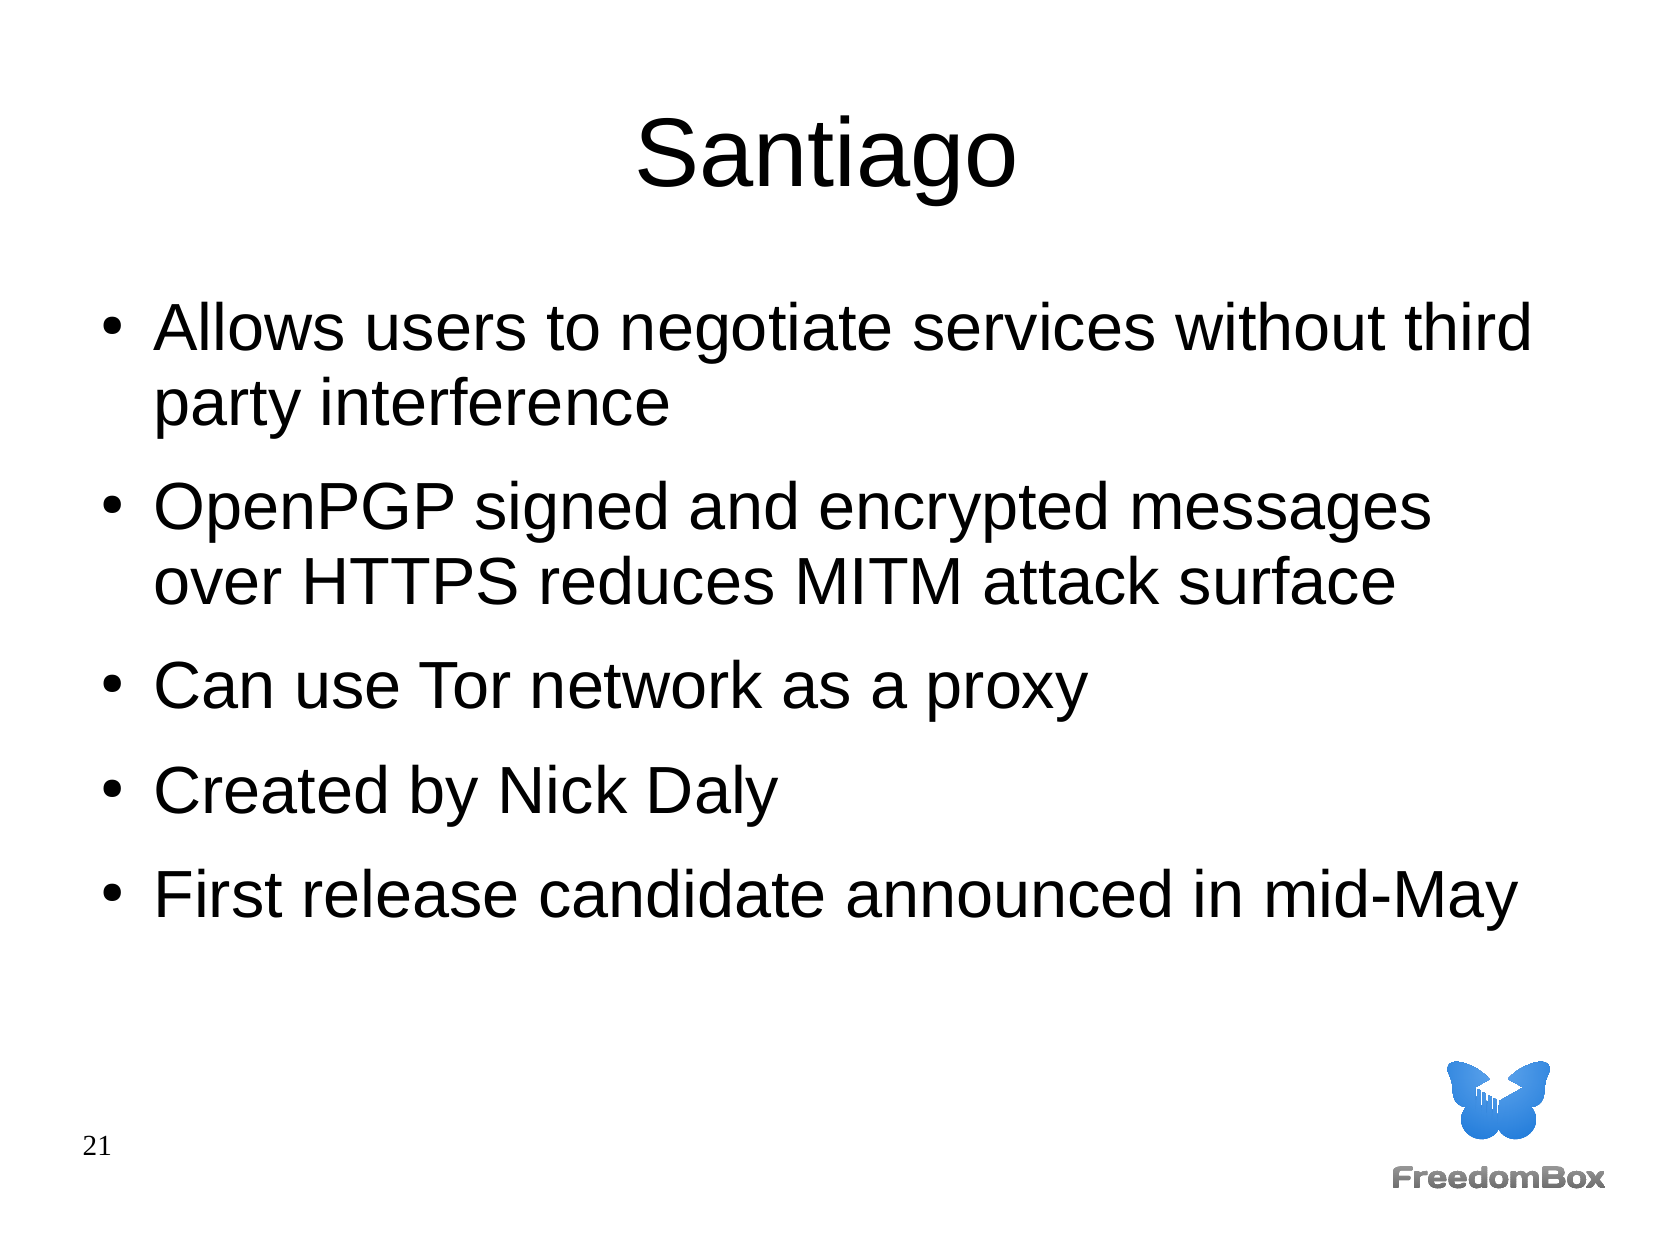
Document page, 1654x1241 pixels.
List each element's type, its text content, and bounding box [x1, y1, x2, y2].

title Santiago [82, 49, 1571, 257]
list Allows users to negotiate services without third party interference OpenPGP signed and encrypted messages over HTTPS reduces MITM attack surface Can use Tor network as a proxy Created by Nick Daly First release candidate announced in mid-May [82, 290, 1571, 1010]
